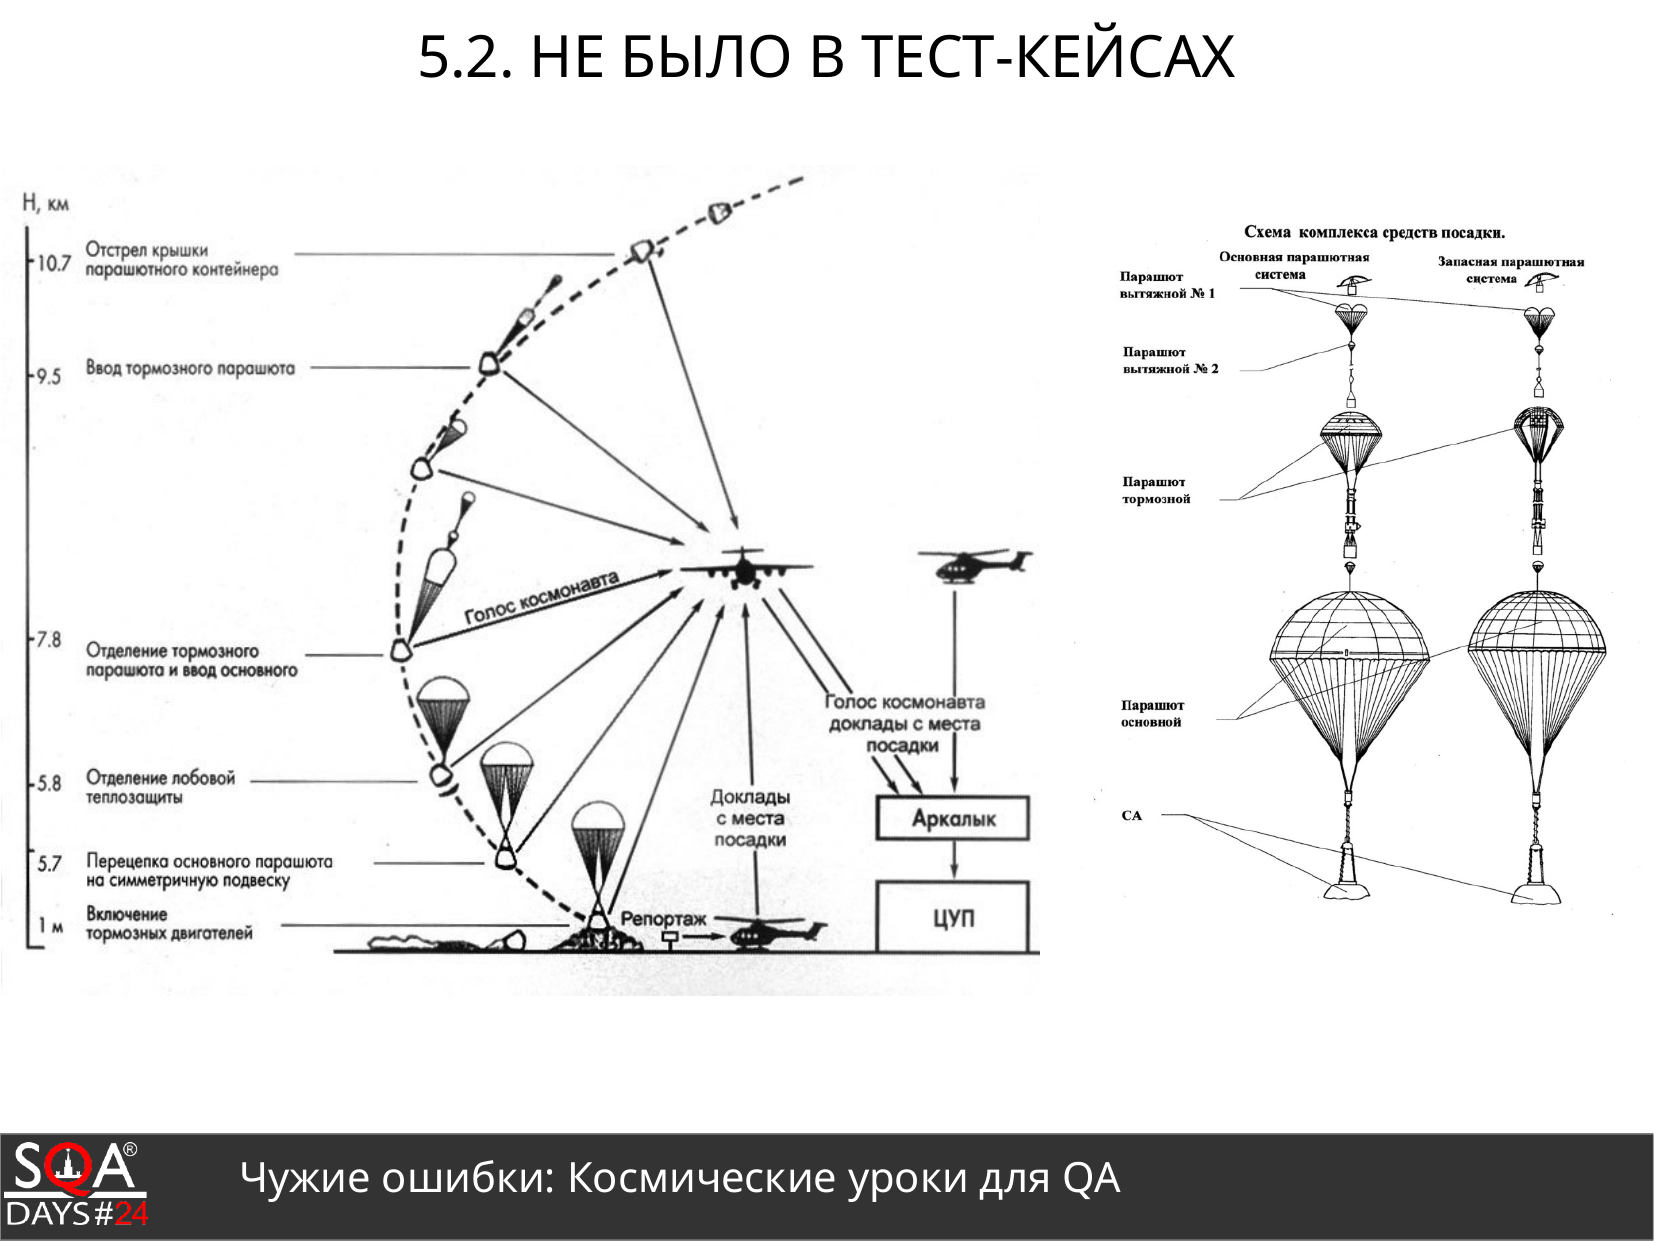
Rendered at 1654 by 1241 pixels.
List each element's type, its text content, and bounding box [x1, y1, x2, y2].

text_box [0, 1133, 1654, 1241]
picture [1074, 224, 1643, 922]
picture [1, 165, 1040, 996]
text_box Чужие ошибки: Космические уроки для QA [224, 1145, 1607, 1229]
picture [4, 1142, 148, 1225]
text_box 5.2. НЕ БЫЛО В ТЕСТ-КЕЙСАХ [402, 11, 1252, 97]
